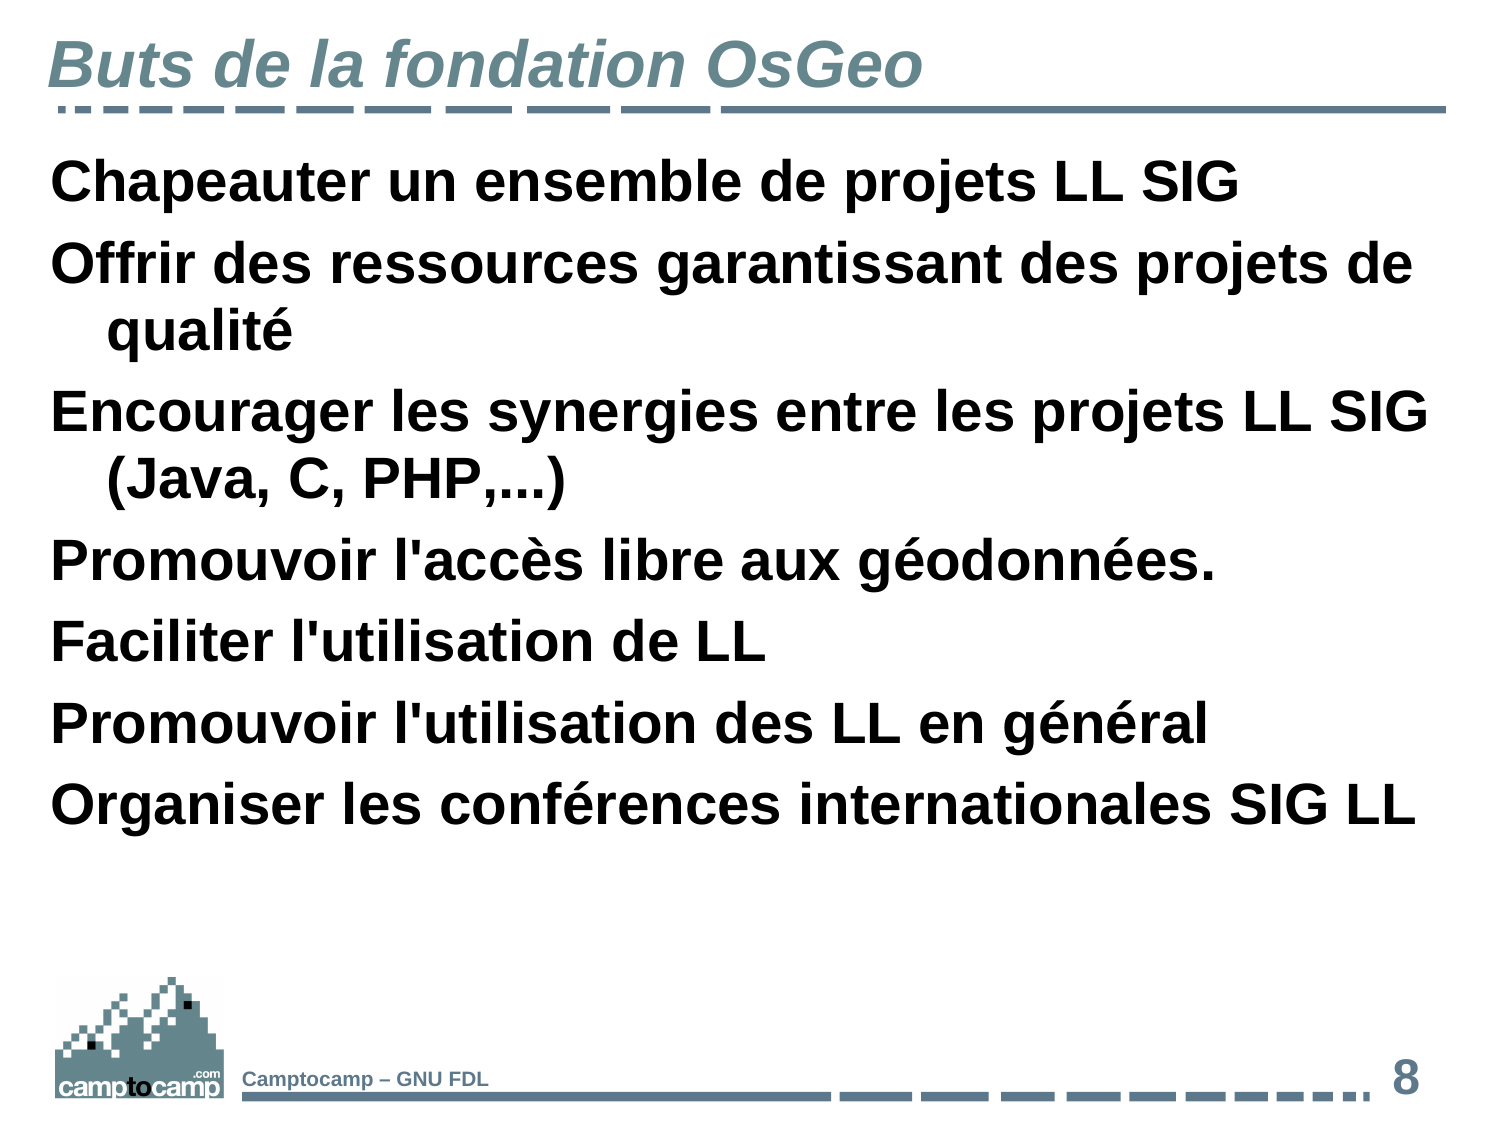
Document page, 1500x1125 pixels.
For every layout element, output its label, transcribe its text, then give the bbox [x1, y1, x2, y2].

title Buts de la fondation OsGeo [47, 10, 1447, 116]
list Chapeauter un ensemble de projets LL SIG Offrir des ressources garantissant des projets de qualité Encourager les synergies entre les projets LL SIG (Java, C, PHP,...) Promouvoir l'accès libre aux géodonnées. Faciliter l'utilisation de LL Promouvoir l'utilisation des LL en général Organiser les conférences internationales SIG LL [50, 147, 1447, 999]
picture [55, 999, 224, 1101]
